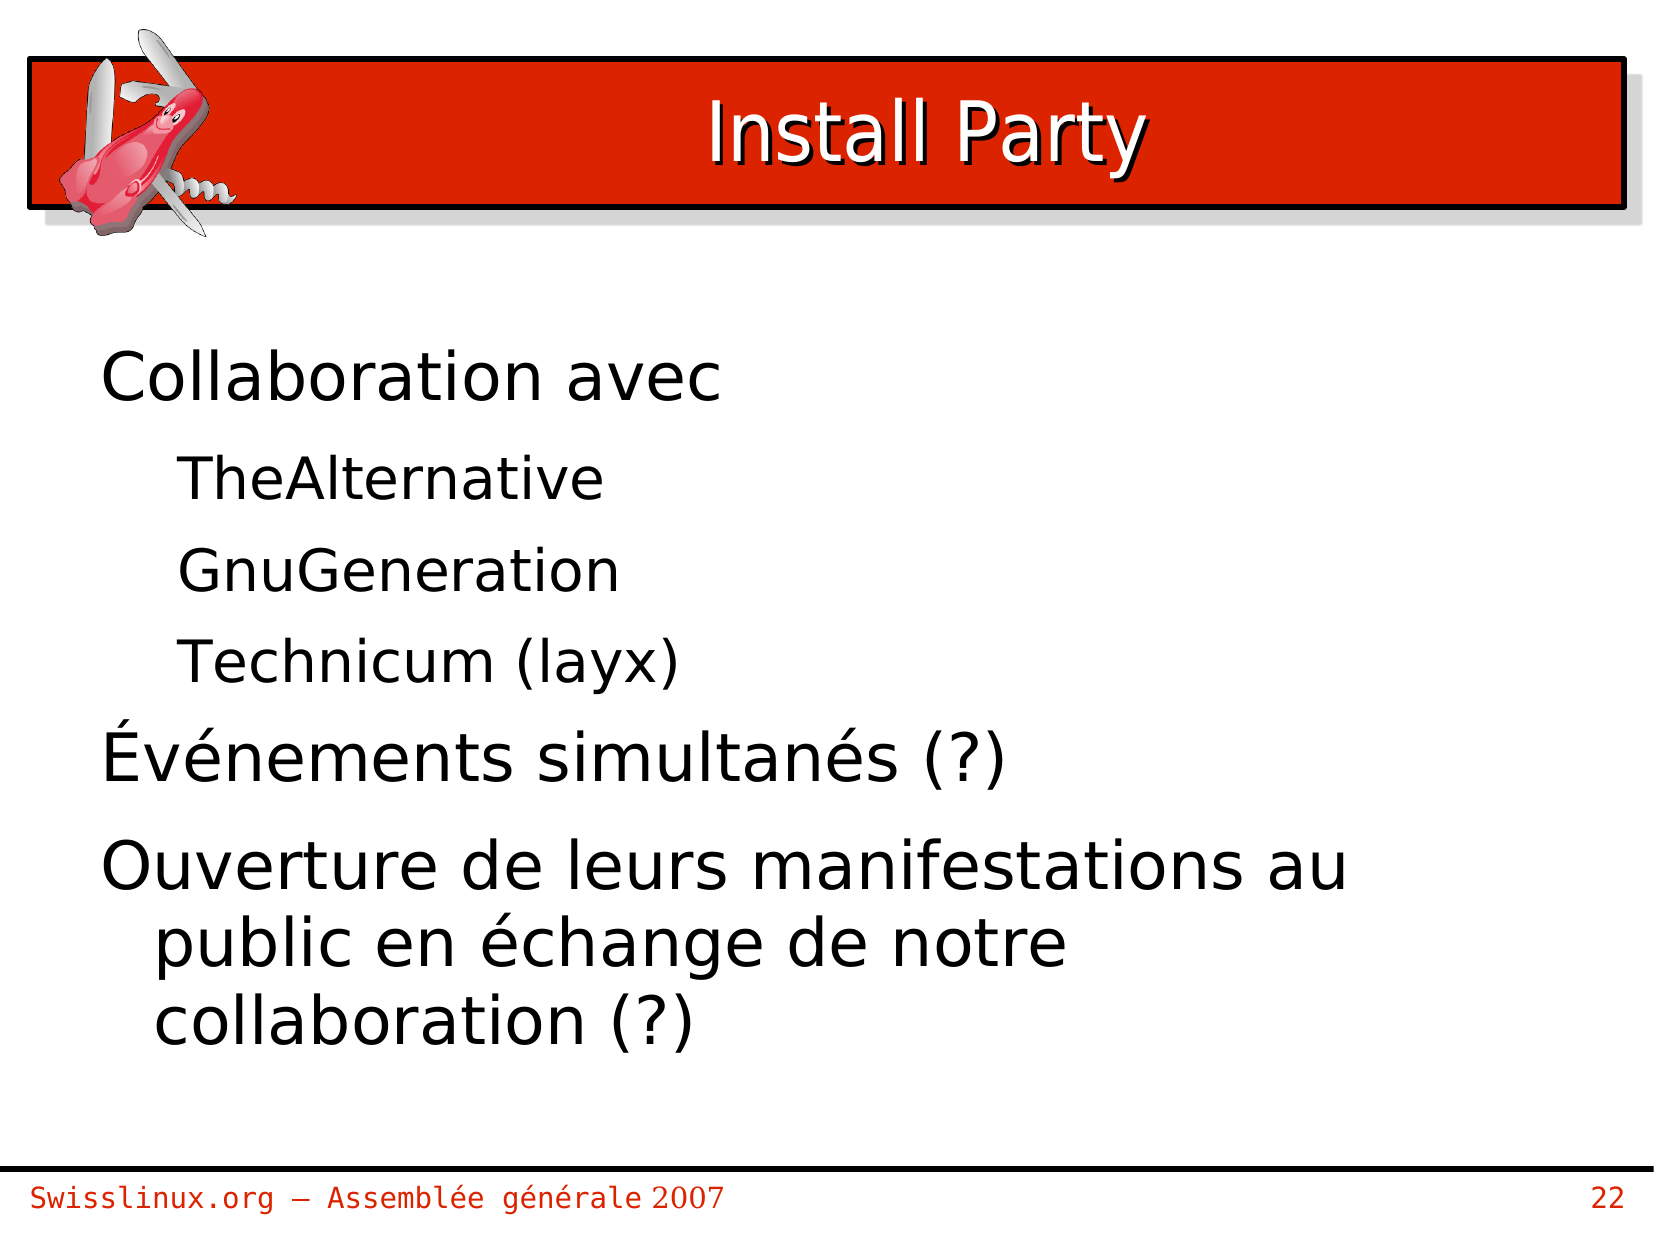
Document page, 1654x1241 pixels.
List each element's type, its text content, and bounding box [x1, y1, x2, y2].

picture [59, 29, 237, 237]
title Install Party [259, 84, 1595, 182]
list Collaboration avec TheAlternative GnuGeneration Technicum (layx) Événements simultanés (?) Ouverture de leurs manifestations au public en échange de notre collaboration (?) [82, 290, 1571, 1109]
